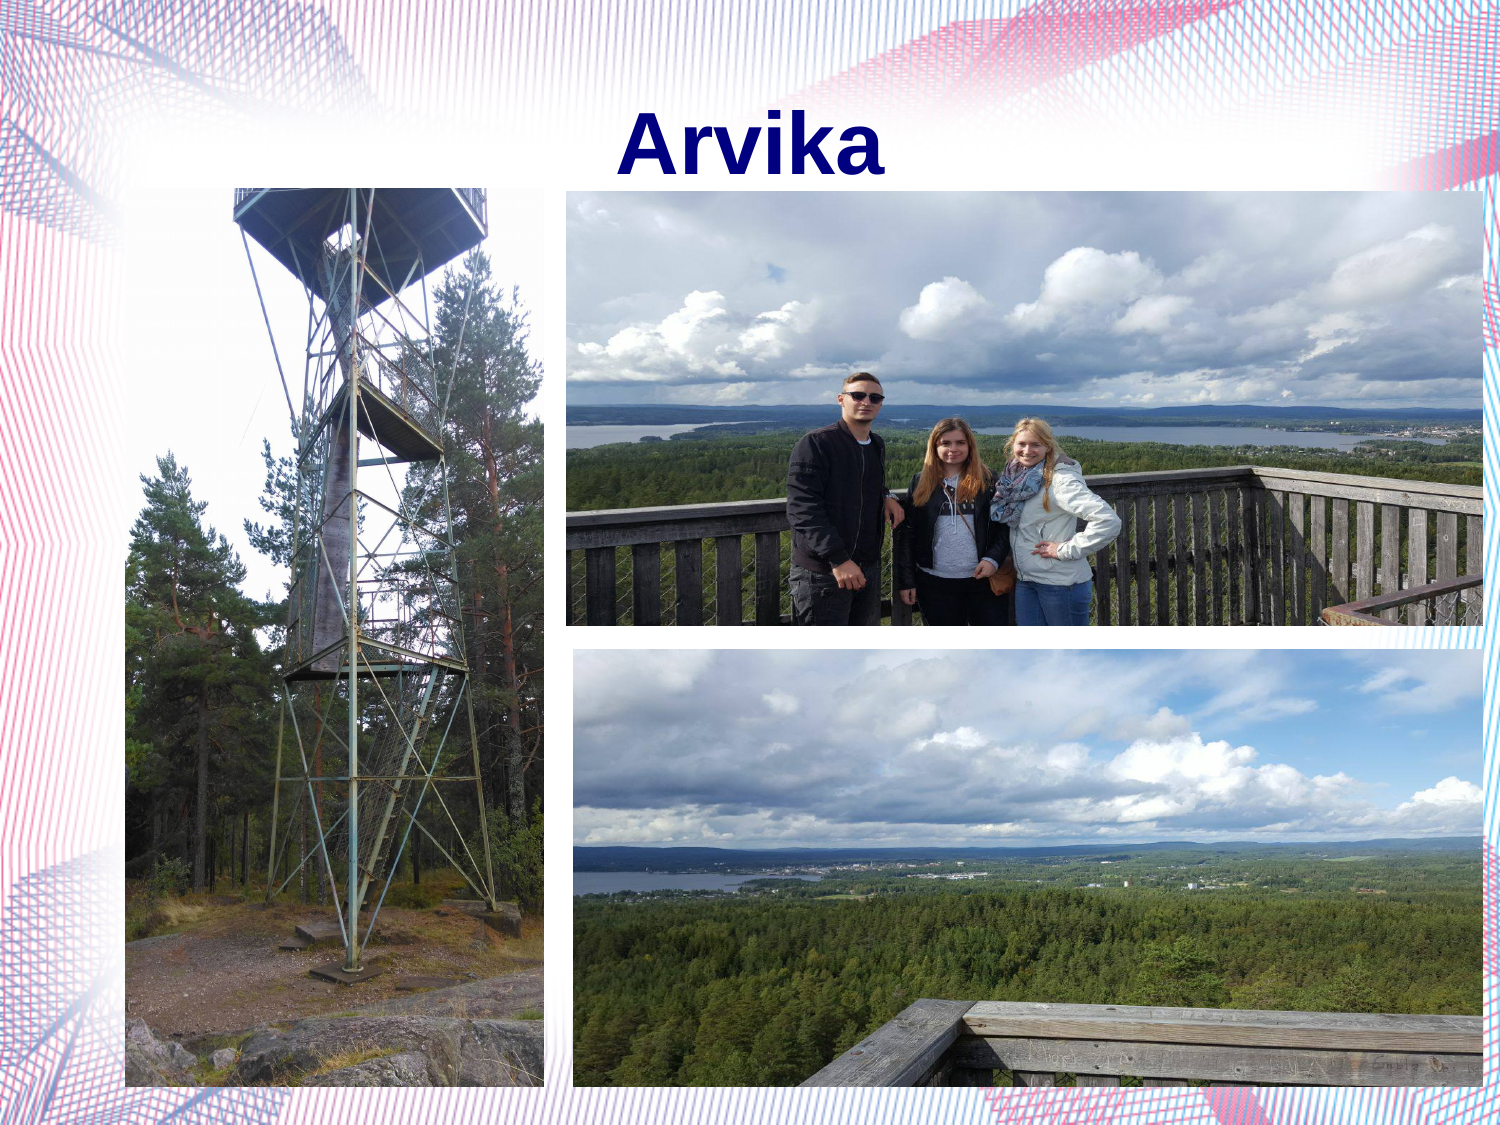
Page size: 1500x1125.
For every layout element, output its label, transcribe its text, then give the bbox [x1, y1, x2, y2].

picture [125, 188, 544, 1087]
picture [566, 191, 1483, 626]
picture [573, 649, 1483, 1087]
title Arvika [75, 44, 1425, 233]
